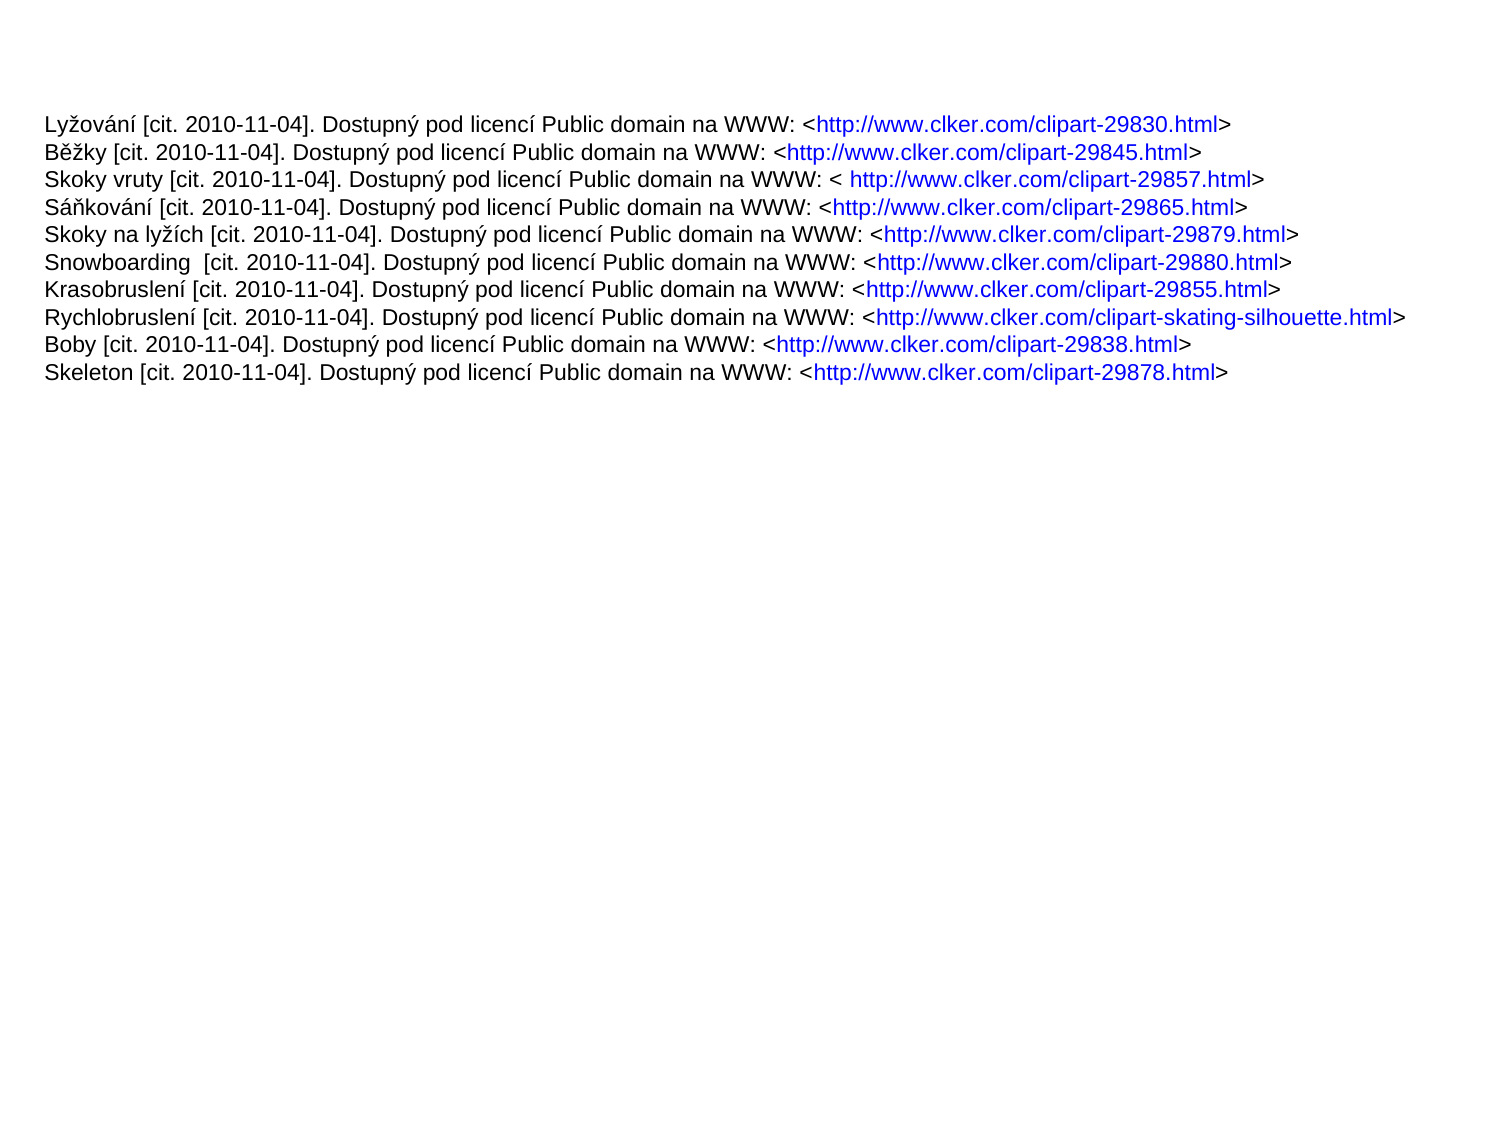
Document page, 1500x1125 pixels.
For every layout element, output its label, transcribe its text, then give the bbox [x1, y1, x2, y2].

text_box Lyžování [cit. 2010-11-04]. Dostupný pod licencí Public domain na WWW: <http://www.clker.com/clipart-29830.html> Běžky [cit. 2010-11-04]. Dostupný pod licencí Public domain na WWW: <http://www.clker.com/clipart-29845.html> Skoky vruty [cit. 2010-11-04]. Dostupný pod licencí Public domain na WWW: < http://www.clker.com/clipart-29857.html> Sáňkování [cit. 2010-11-04]. Dostupný pod licencí Public domain na WWW: <http://www.clker.com/clipart-29865.html> Skoky na lyžích [cit. 2010-11-04]. Dostupný pod licencí Public domain na WWW: <http://www.clker.com/clipart-29879.html> Snowboarding [cit. 2010-11-04]. Dostupný pod licencí Public domain na WWW: <http://www.clker.com/clipart-29880.html> Krasobruslení [cit. 2010-11-04]. Dostupný pod licencí Public domain na WWW: <http://www.clker.com/clipart-29855.html> Rychlobruslení [cit. 2010-11-04]. Dostupný pod licencí Public domain na WWW: <http://www.clker.com/clipart-skating-silhouette.html> Boby [cit. 2010-11-04]. Dostupný pod licencí Public domain na WWW: <http://www.clker.com/clipart-29838.html> Skeleton [cit. 2010-11-04]. Dostupný pod licencí Public domain na WWW: <http://www.clker.com/clipart-29878.html> [29, 102, 1500, 393]
